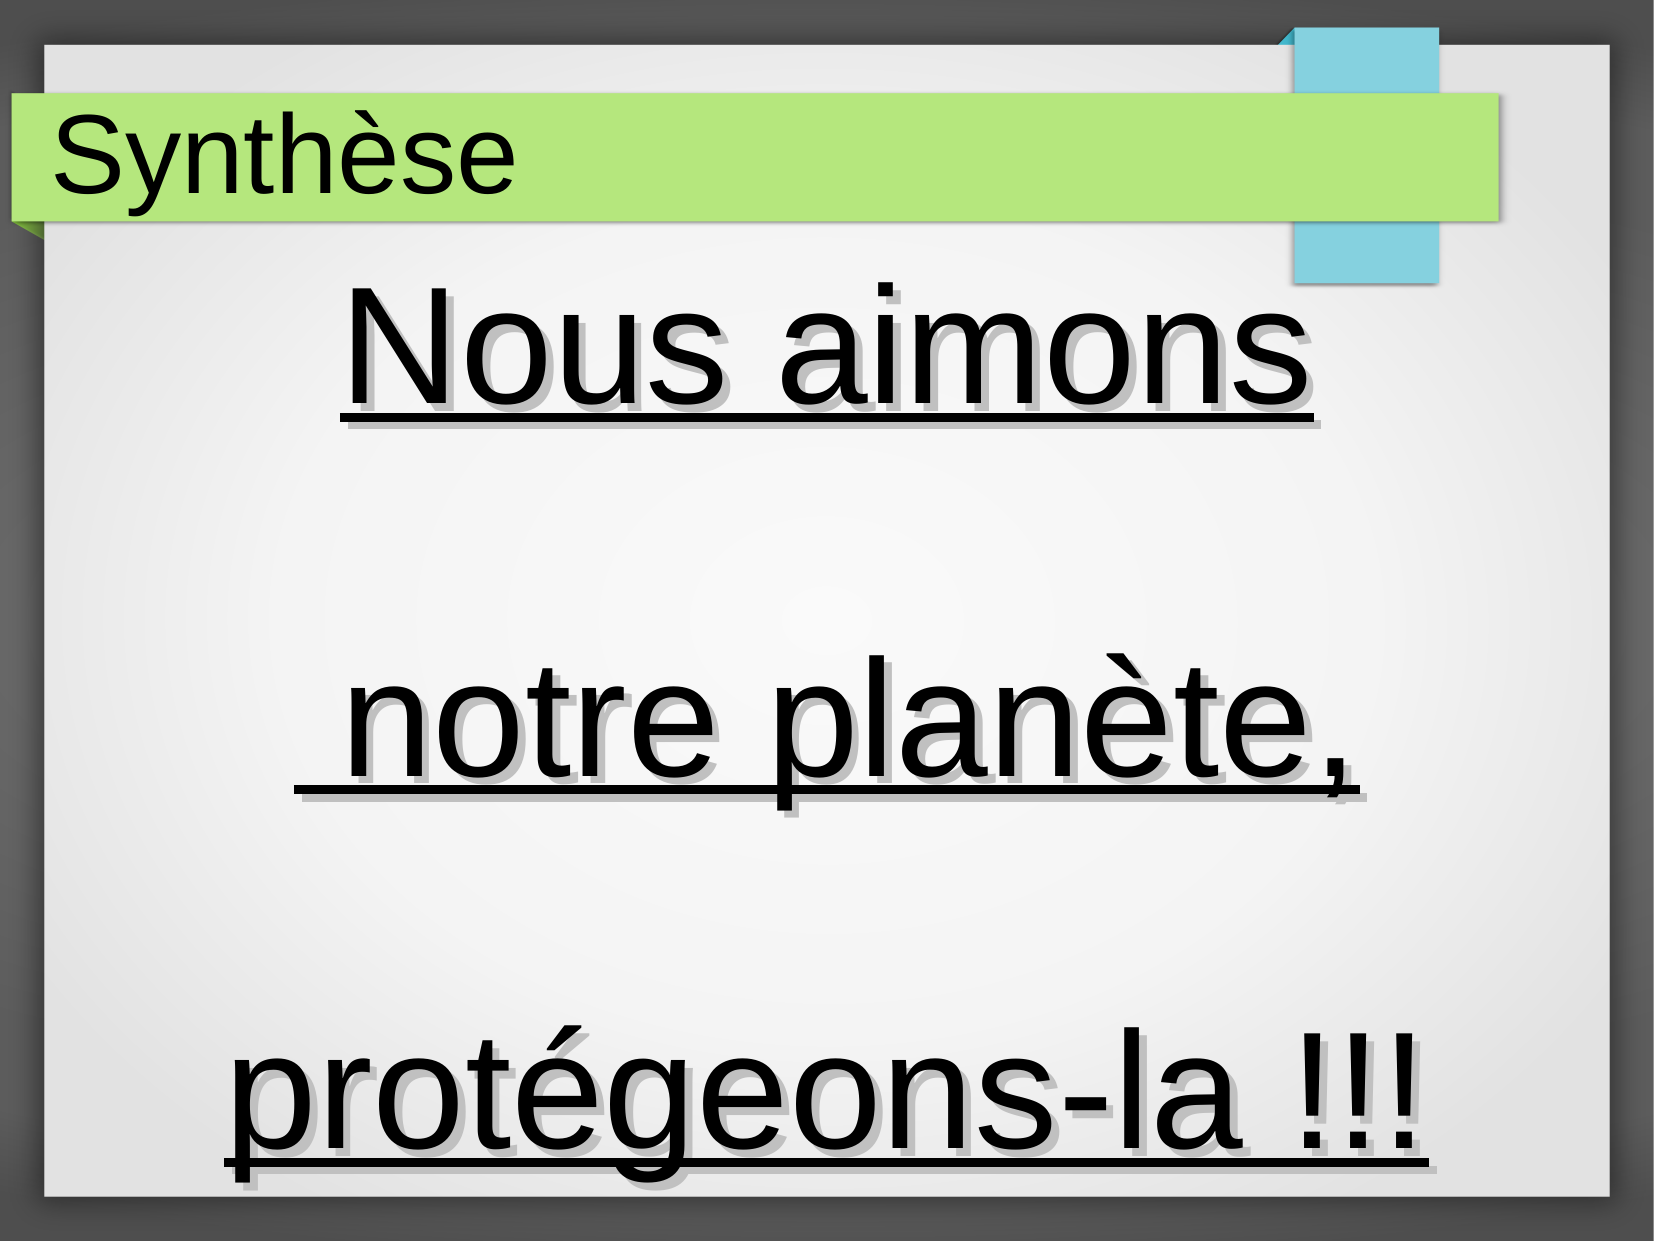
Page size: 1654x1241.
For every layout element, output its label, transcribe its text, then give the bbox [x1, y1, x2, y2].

picture [0, 0, 1654, 59]
text_box Synthèse [35, 84, 1371, 225]
text_box Nous aimons notre planète, protégeons-la !!! [0, 59, 1654, 1241]
